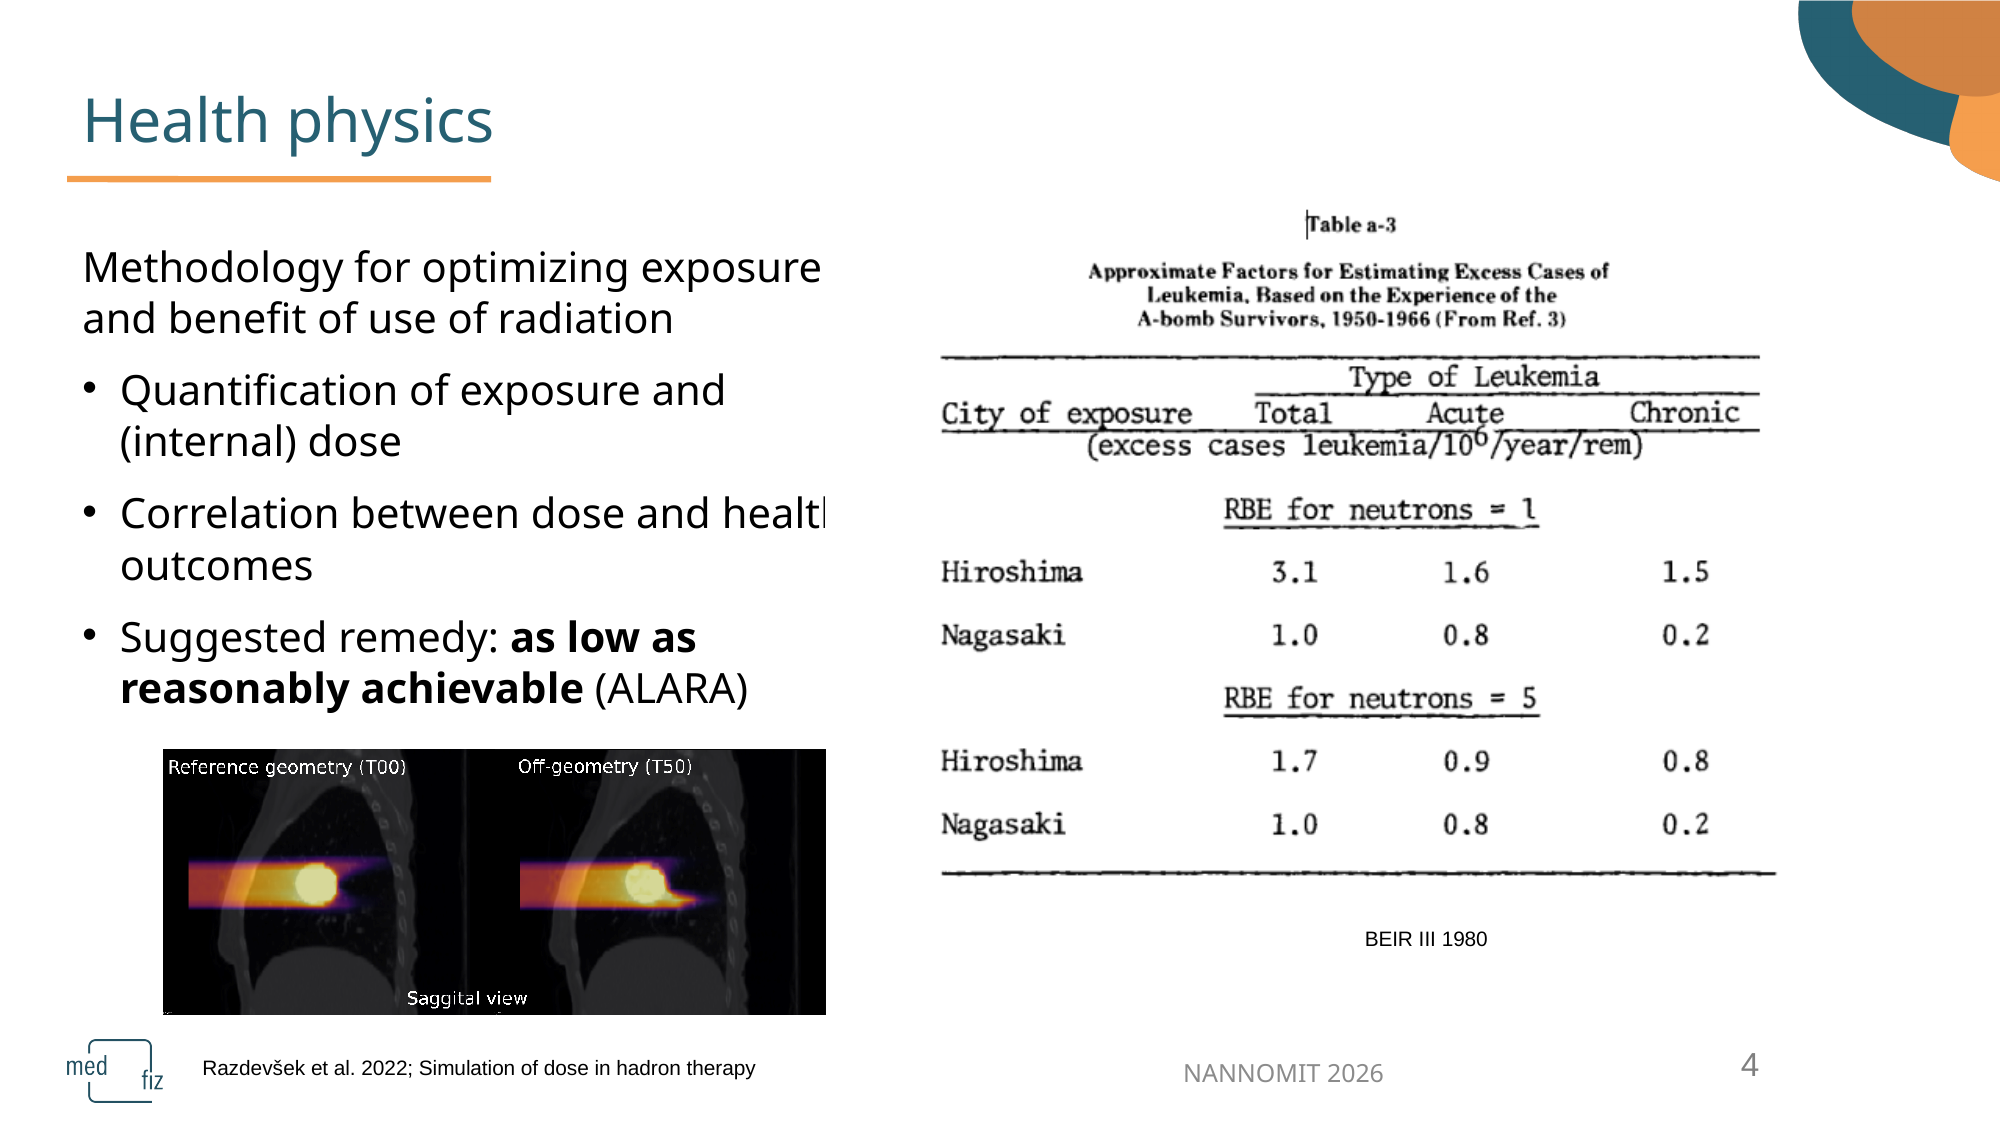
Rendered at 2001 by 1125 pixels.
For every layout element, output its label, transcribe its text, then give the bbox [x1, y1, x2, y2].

text_box BEIR III 1980 [1350, 920, 1503, 959]
picture [163, 149, 1893, 1015]
list Methodology for optimizing exposure and benefit of use of radiation Quantification of exposure and (internal) dose Correlation between dose and health outcomes Suggested remedy: as low as reasonably achievable (ALARA) [67, 233, 825, 1013]
picture [67, 1039, 163, 1103]
list Health physics [67, 75, 1662, 166]
text_box Razdevšek et al. 2022; Simulation of dose in hadron therapy [187, 1049, 863, 1088]
